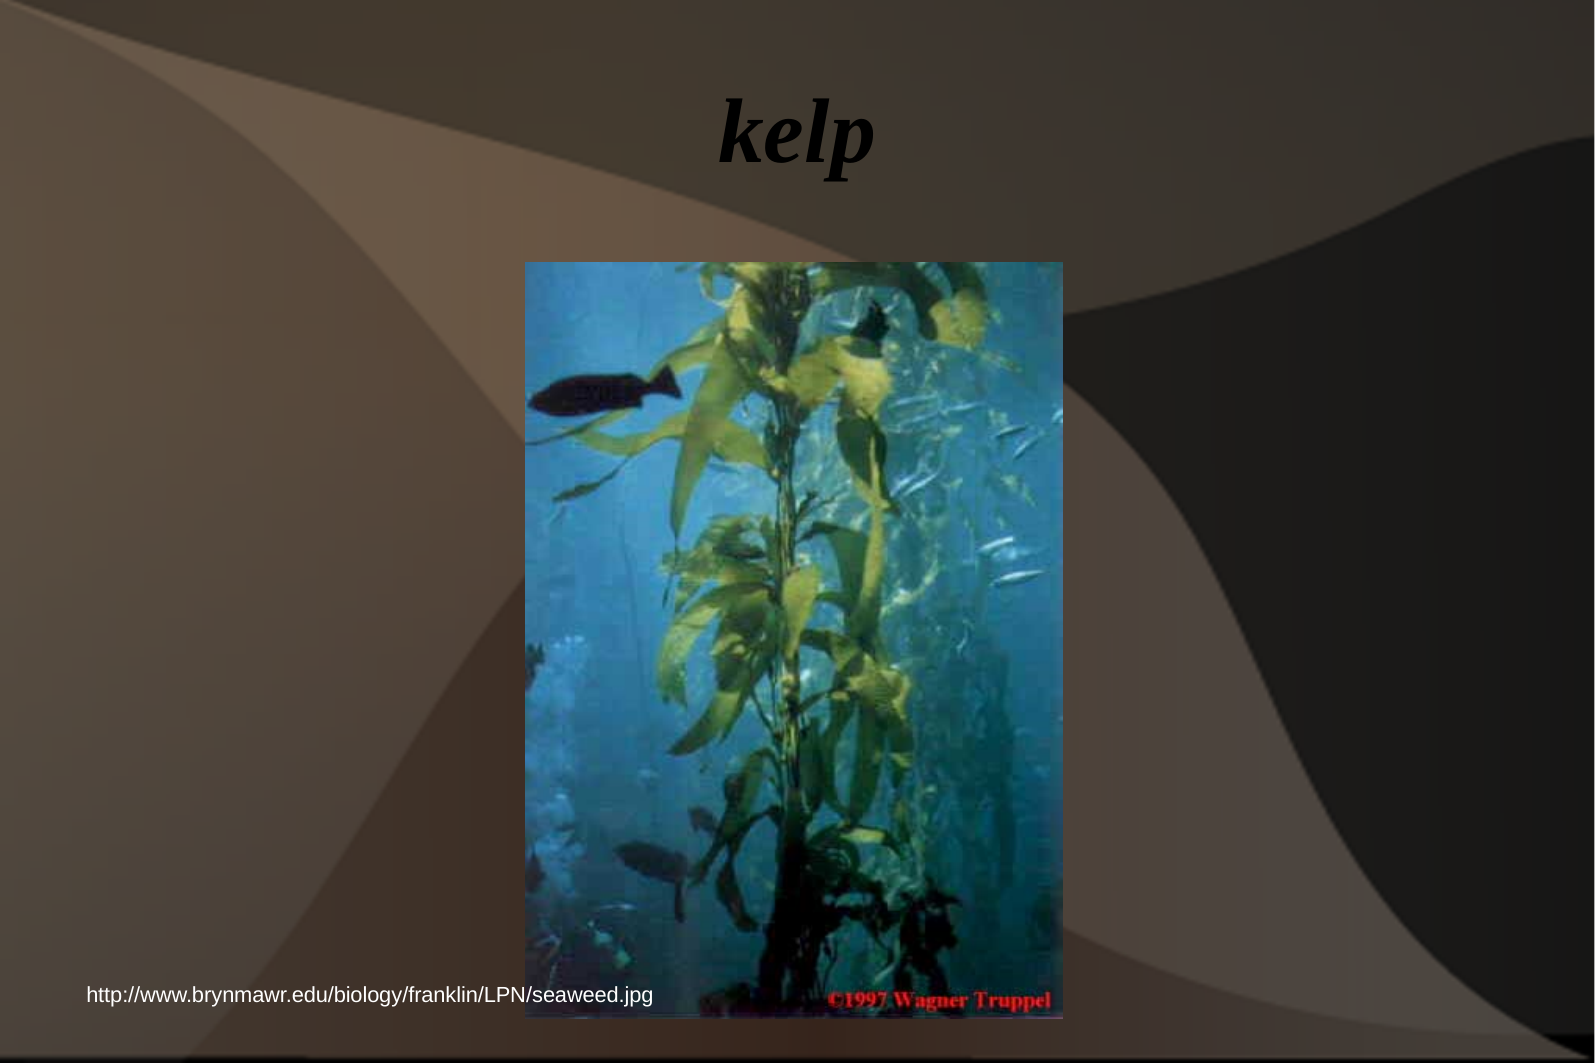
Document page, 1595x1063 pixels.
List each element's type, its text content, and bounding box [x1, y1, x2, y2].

text_box http://www.brynmawr.edu/biology/franklin/LPN/seaweed.jpg [71, 975, 713, 1032]
title kelp [79, 42, 1515, 220]
picture [0, 0, 1595, 1063]
